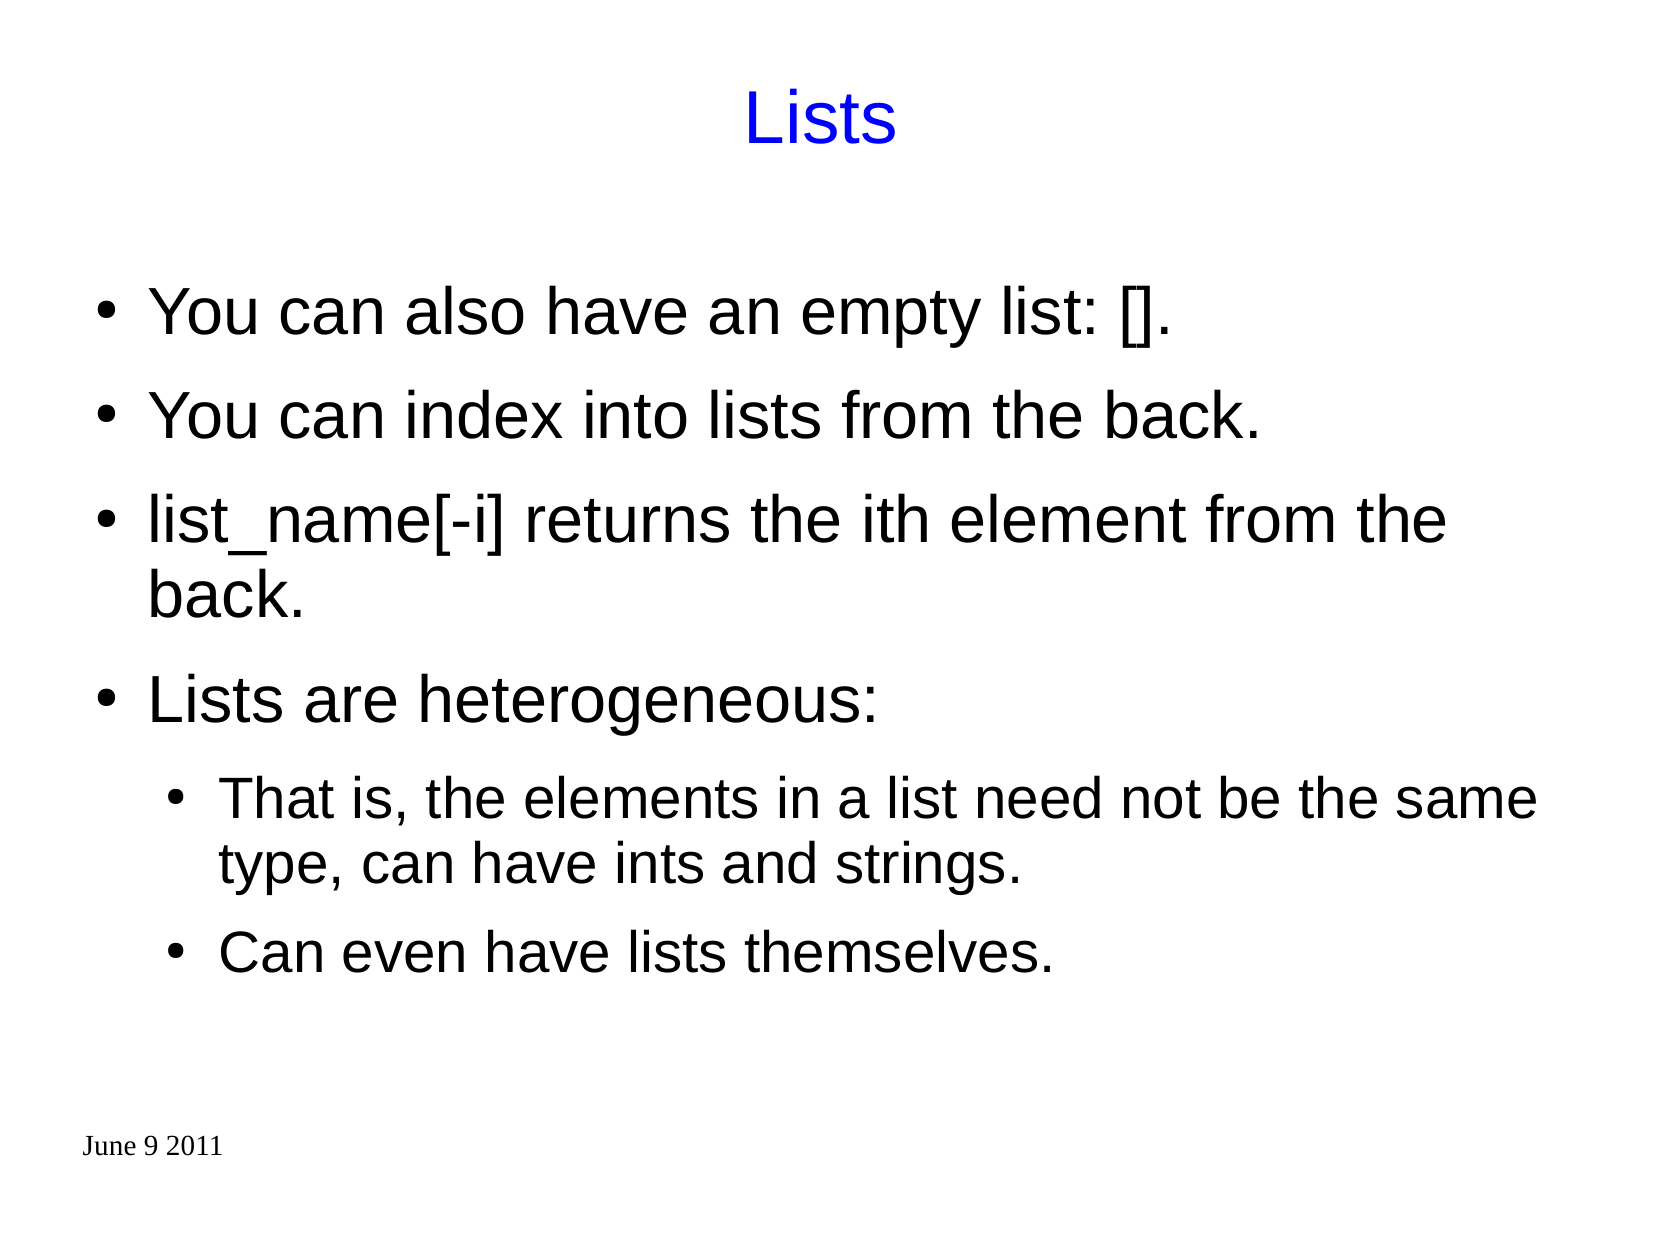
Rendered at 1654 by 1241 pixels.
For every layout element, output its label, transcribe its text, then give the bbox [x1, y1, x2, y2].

title Lists [76, 58, 1565, 178]
list You can also have an empty list: []. You can index into lists from the back. list_name[-i] returns the ith element from the back. Lists are heterogeneous: That is, the elements in a list need not be the same type, can have ints and strings. Can even have lists themselves. [76, 274, 1565, 1093]
